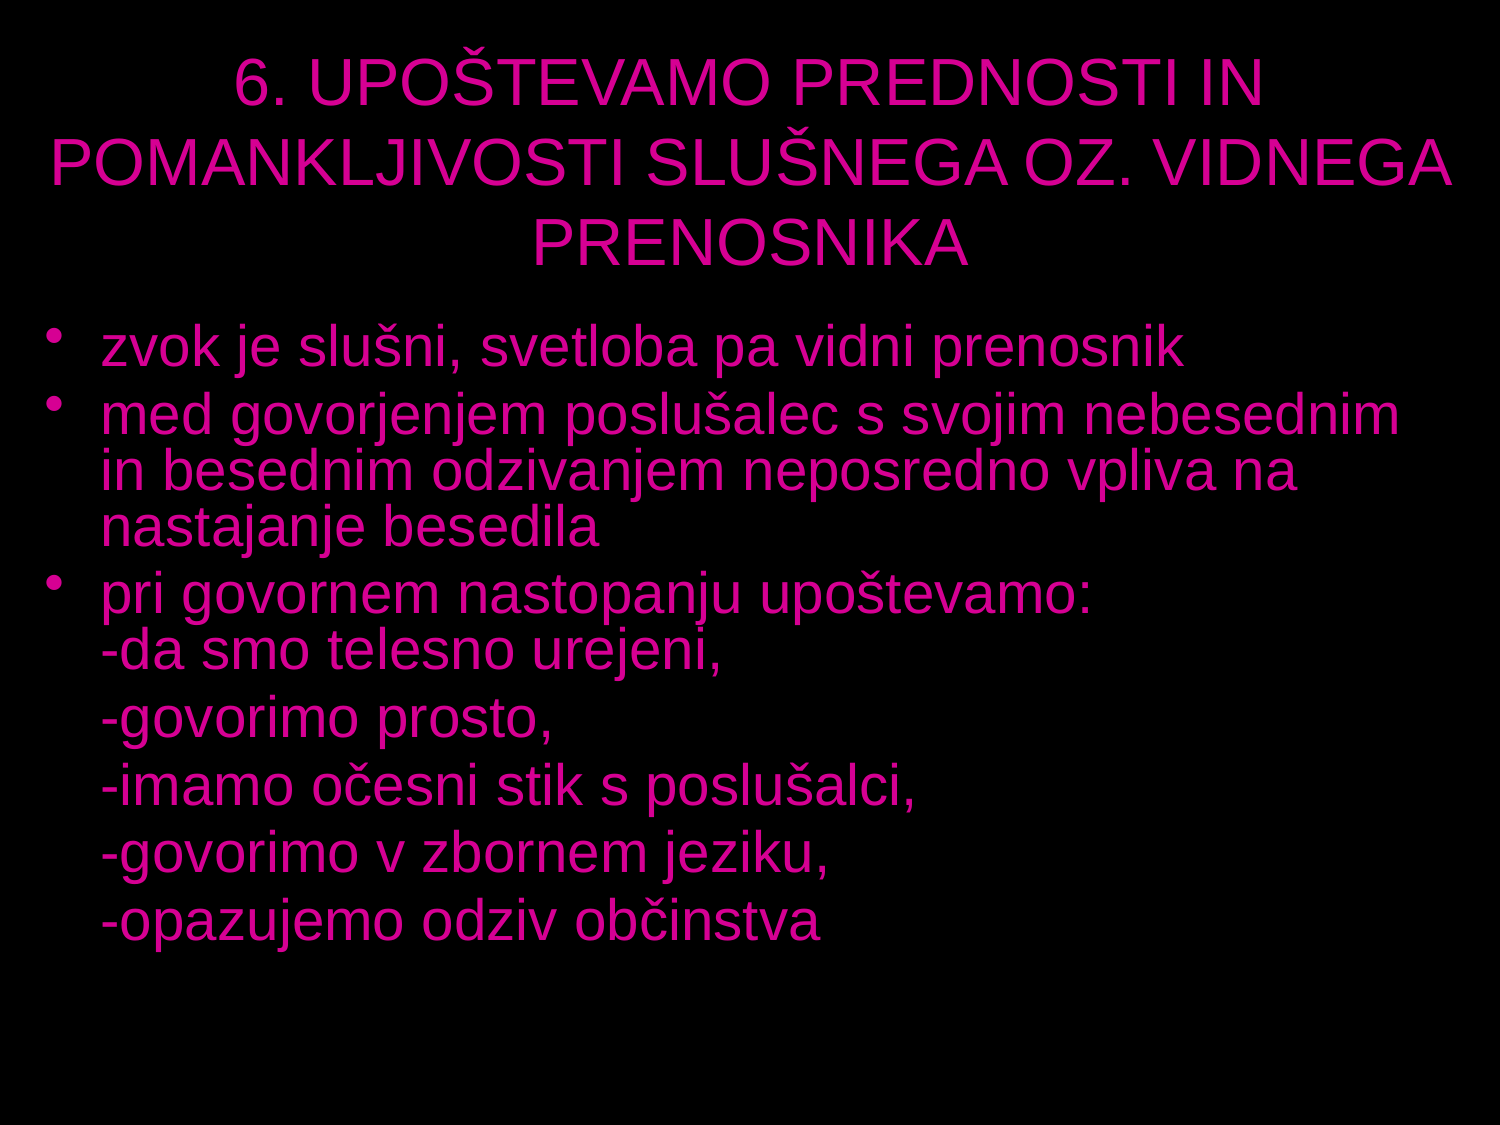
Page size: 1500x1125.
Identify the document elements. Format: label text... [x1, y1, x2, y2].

title 6. UPOŠTEVAMO PREDNOSTI IN POMANKLJIVOSTI SLUŠNEGA OZ. VIDNEGA PRENOSNIKA [0, 42, 1500, 276]
list zvok je slušni, svetloba pa vidni prenosnik med govorjenjem poslušalec s svojim nebesednim in besednim odzivanjem neposredno vpliva na nastajanje besedila pri govornem nastopanju upoštevamo: -da smo telesno urejeni, -govorimo prosto, -imamo očesni stik s poslušalci, -govorimo v zbornem jeziku, -opazujemo odziv občinstva [29, 314, 1448, 1057]
